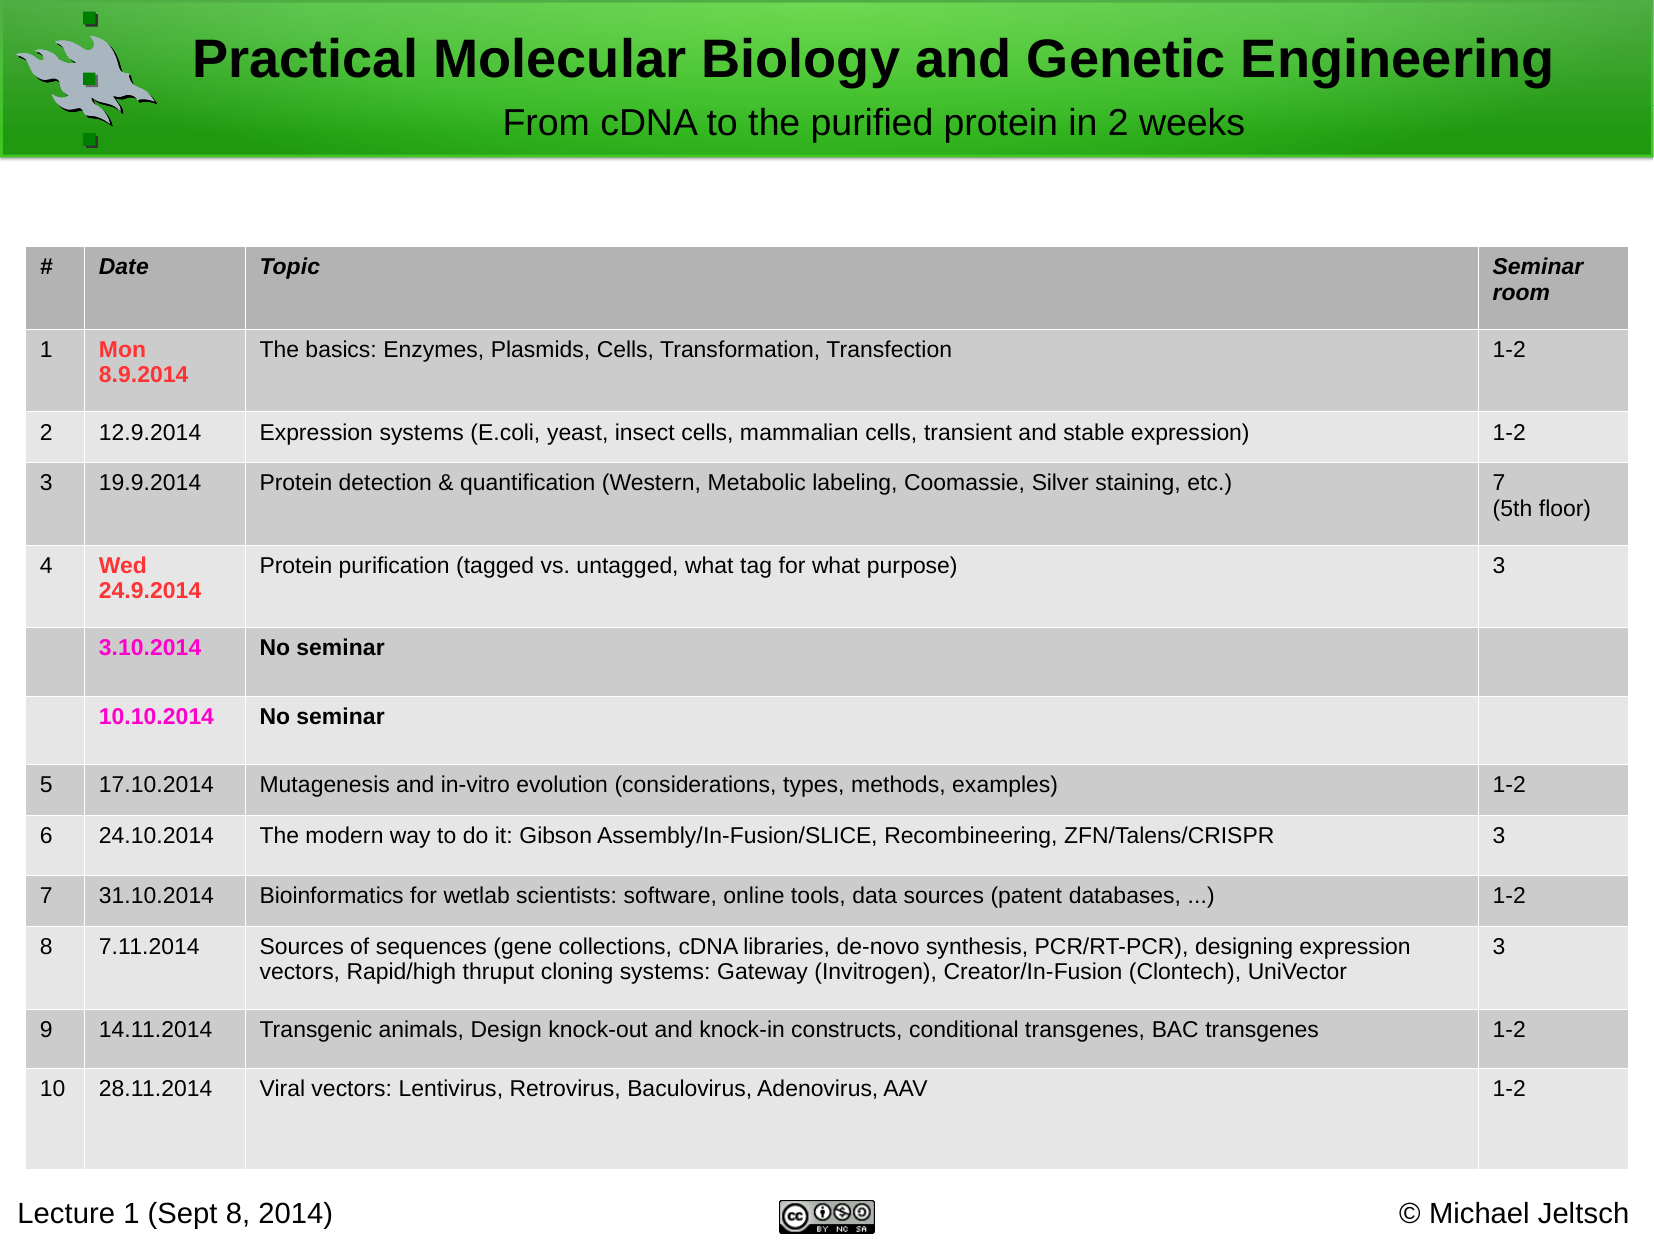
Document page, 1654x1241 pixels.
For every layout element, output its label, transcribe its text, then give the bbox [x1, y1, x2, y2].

table_cell [26, 697, 84, 764]
table_cell 24.10.2014 [85, 816, 245, 875]
table_cell The modern way to do it: Gibson Assembly/In-Fusion/SLICE, Recombineering, ZFN/Talens/CRISPR [246, 816, 1478, 875]
table_cell 1-2 [1479, 876, 1628, 926]
table_cell 3 [26, 463, 84, 545]
table_cell 8 [26, 927, 84, 1009]
table_header Date [85, 247, 245, 329]
table_cell 5 [26, 765, 84, 815]
table_header # [26, 247, 84, 329]
table_cell 4 [26, 546, 84, 627]
table_cell 3 [1479, 546, 1628, 627]
table_cell Mon 8.9.2014 [85, 330, 245, 411]
table_cell 31.10.2014 [85, 876, 245, 926]
table_cell Bioinformatics for wetlab scientists: software, online tools, data sources (patent databases, ...) [246, 876, 1478, 926]
title Practical Molecular Biology and Genetic Engineering From cDNA to the purified protein in 2 weeks [129, 0, 1619, 154]
table_cell 7.11.2014 [85, 927, 245, 1009]
table_cell 1-2 [1479, 412, 1628, 462]
table_cell Wed 24.9.2014 [85, 546, 245, 627]
table_cell 3.10.2014 [85, 628, 245, 696]
table_cell [26, 628, 84, 696]
table_cell The basics: Enzymes, Plasmids, Cells, Transformation, Transfection [246, 330, 1478, 411]
table_cell Transgenic animals, Design knock-out and knock-in constructs, conditional transgenes, BAC transgenes [246, 1010, 1478, 1068]
table_cell 9 [26, 1010, 84, 1068]
table_cell [1479, 697, 1628, 764]
table_cell 10.10.2014 [85, 697, 245, 764]
table_cell Protein detection & quantification (Western, Metabolic labeling, Coomassie, Silver staining, etc.) [246, 463, 1478, 545]
table_cell 1-2 [1479, 765, 1628, 815]
table_cell 1-2 [1479, 1010, 1628, 1068]
table_cell Mutagenesis and in-vitro evolution (considerations, types, methods, examples) [246, 765, 1478, 815]
table_cell 2 [26, 412, 84, 462]
table_cell 10 [26, 1069, 84, 1169]
table_cell Viral vectors: Lentivirus, Retrovirus, Baculovirus, Adenovirus, AAV [246, 1069, 1478, 1169]
table_cell No seminar [246, 628, 1478, 696]
table_cell 7 (5th floor) [1479, 463, 1628, 545]
table_cell 17.10.2014 [85, 765, 245, 815]
table_cell No seminar [246, 697, 1478, 764]
table_cell 19.9.2014 [85, 463, 245, 545]
table_cell 1-2 [1479, 1069, 1628, 1169]
picture [779, 1200, 875, 1234]
table_cell 1-2 [1479, 330, 1628, 411]
table_cell 28.11.2014 [85, 1069, 245, 1169]
table_header Seminar room [1479, 247, 1628, 329]
table_header Topic [246, 247, 1478, 329]
table_cell Sources of sequences (gene collections, cDNA libraries, de-novo synthesis, PCR/RT-PCR), designing expression vectors, Rapid/high thruput cloning systems: Gateway (Invitrogen), Creator/In-Fusion (Clontech), UniVector [246, 927, 1478, 1009]
table_cell [1479, 628, 1628, 696]
table_cell 3 [1479, 816, 1628, 875]
table_cell 1 [26, 330, 84, 411]
table_cell 12.9.2014 [85, 412, 245, 462]
table_cell 6 [26, 816, 84, 875]
table_cell Expression systems (E.coli, yeast, insect cells, mammalian cells, transient and stable expression) [246, 412, 1478, 462]
table_cell 14.11.2014 [85, 1010, 245, 1068]
table_cell Protein purification (tagged vs. untagged, what tag for what purpose) [246, 546, 1478, 627]
table_cell 7 [26, 876, 84, 926]
table_cell 3 [1479, 927, 1628, 1009]
